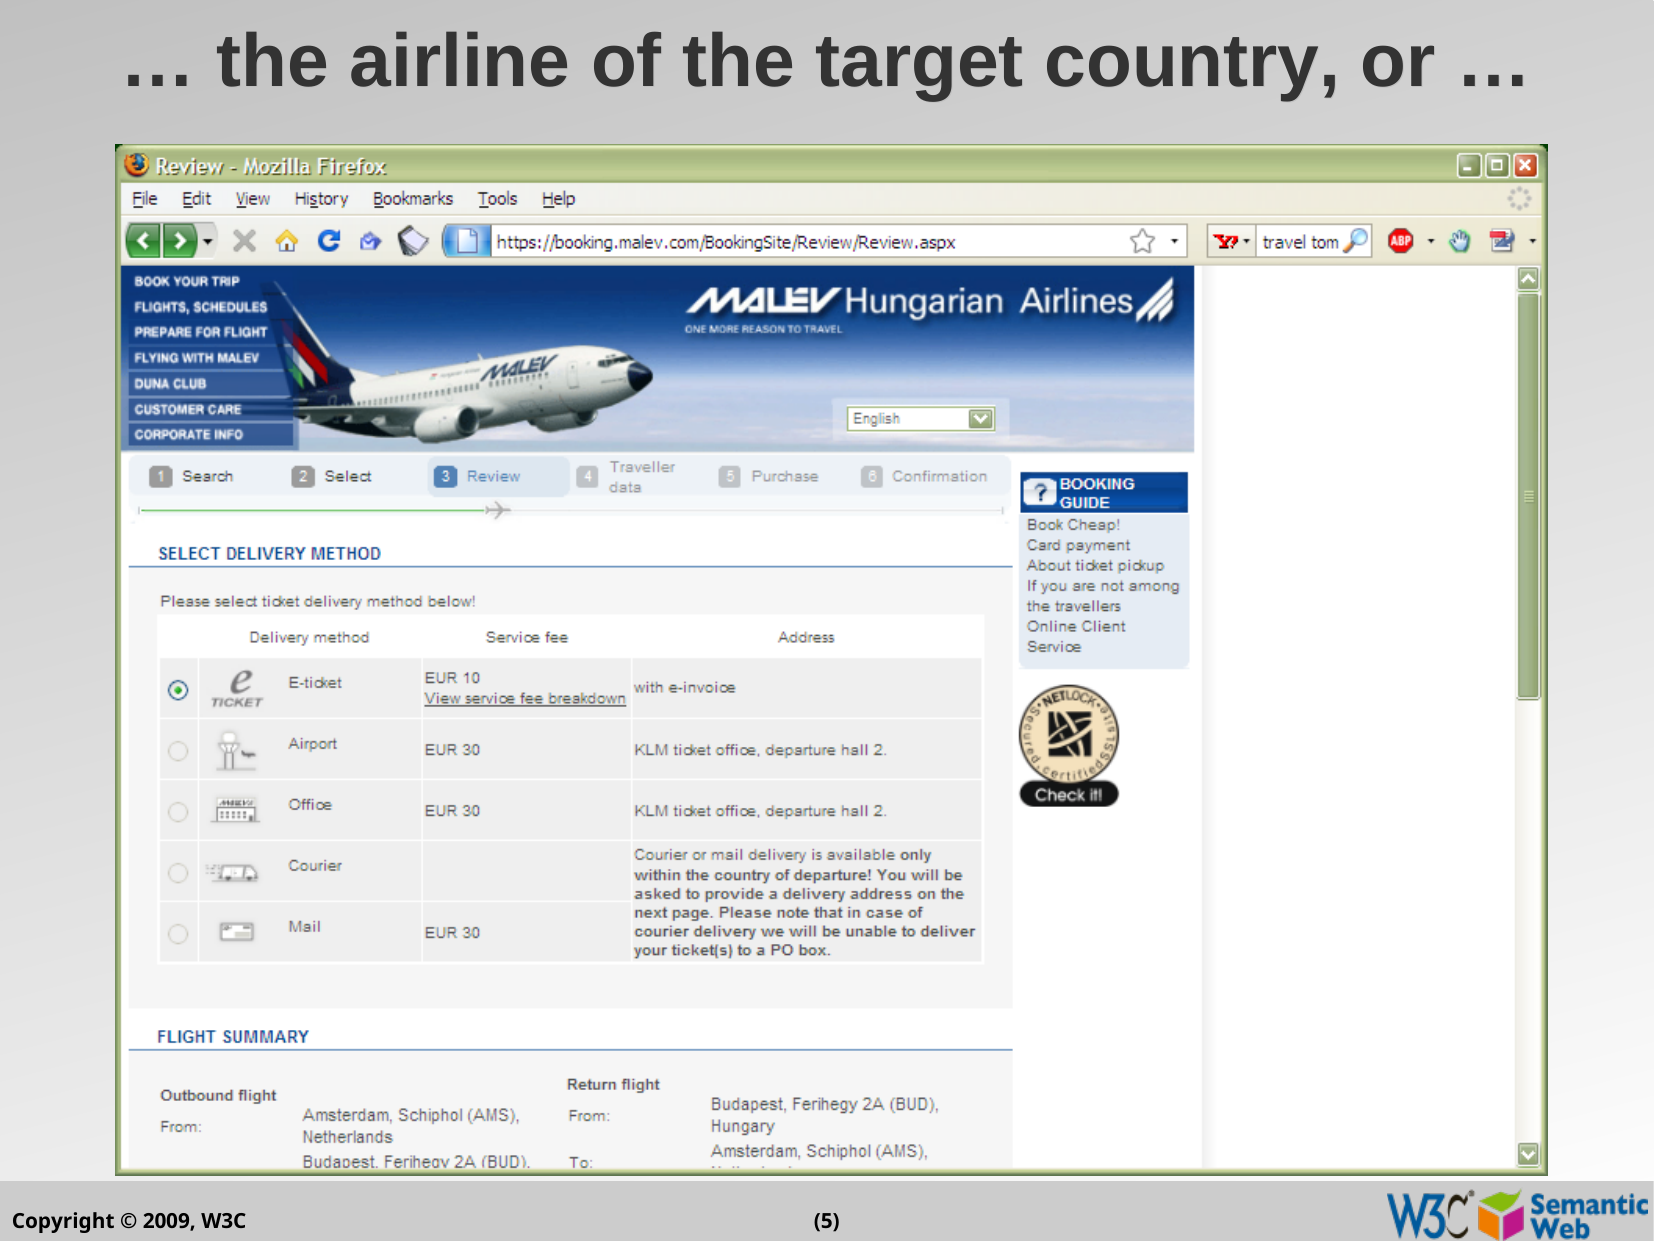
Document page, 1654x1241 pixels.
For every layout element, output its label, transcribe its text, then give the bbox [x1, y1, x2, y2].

picture [1387, 1187, 1648, 1241]
title … the airline of the target country, or … [0, 0, 1654, 119]
picture [115, 144, 1548, 1177]
